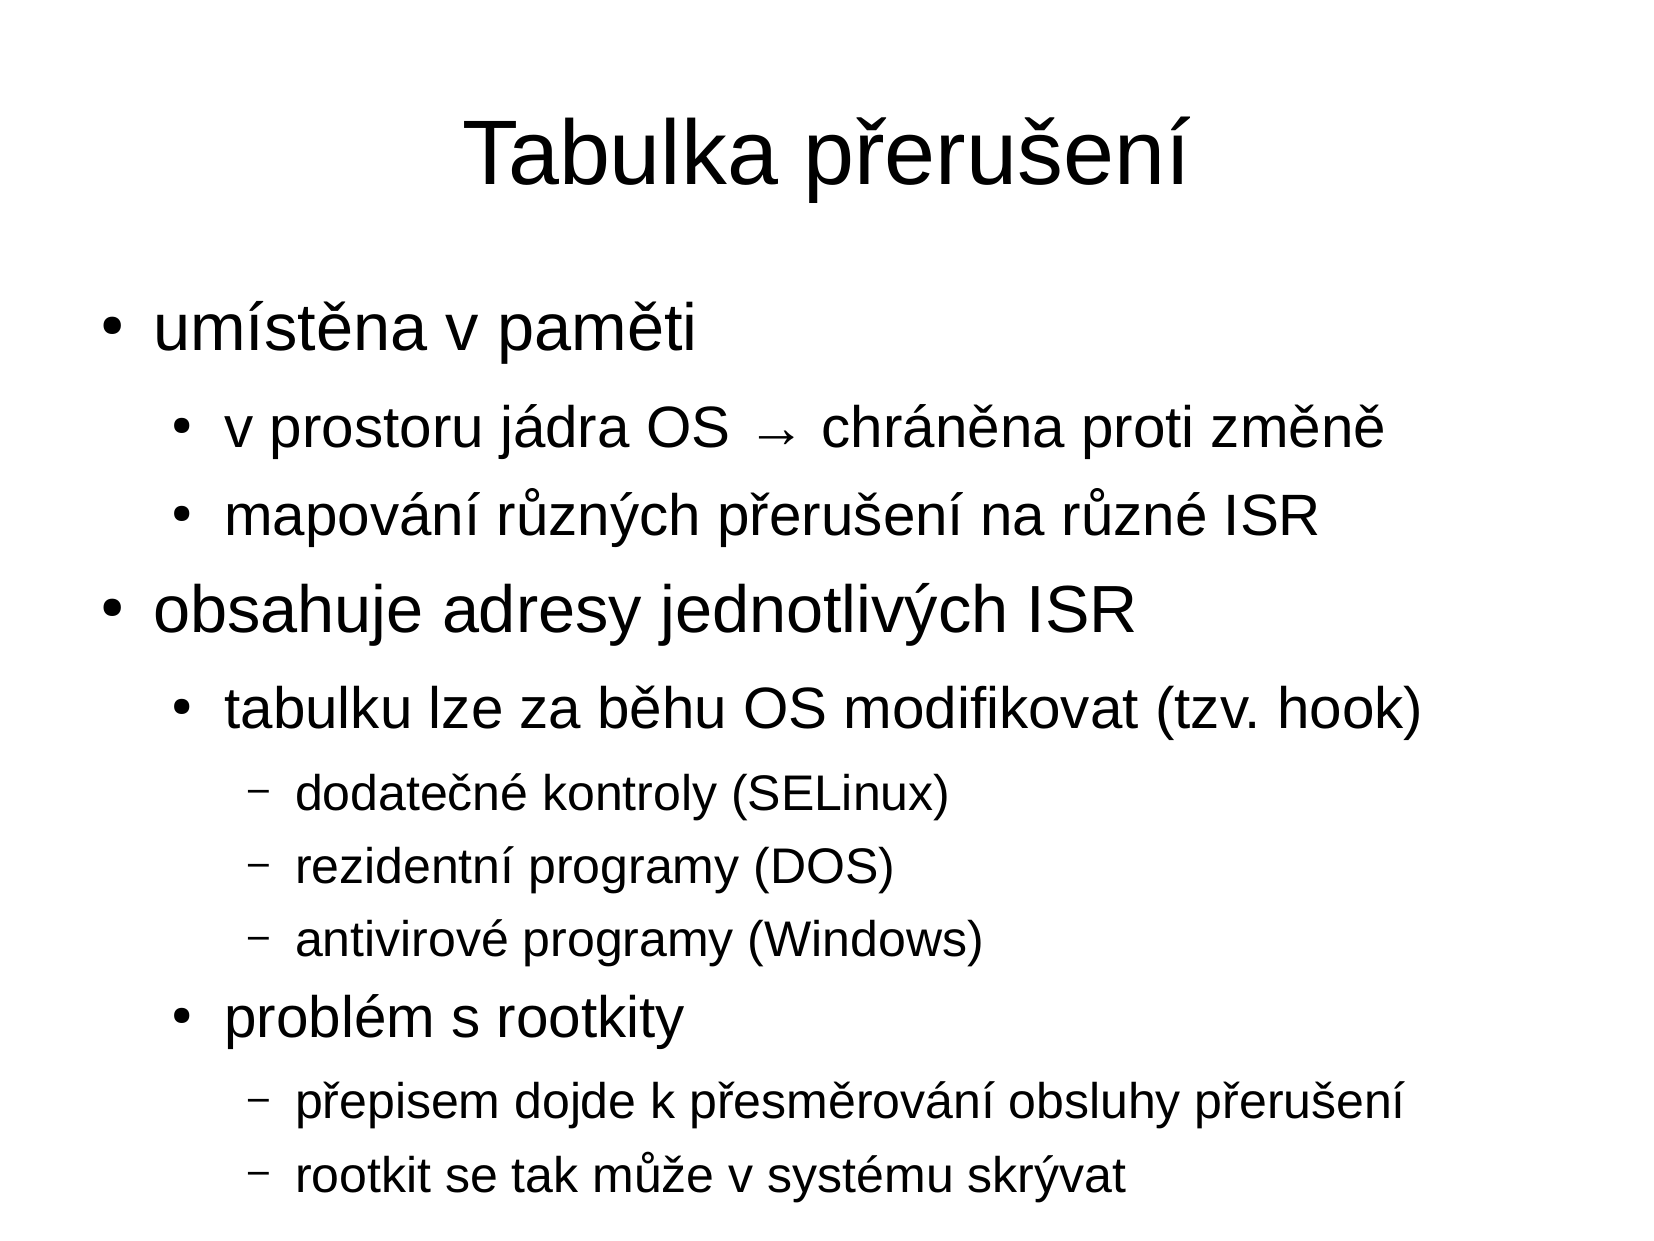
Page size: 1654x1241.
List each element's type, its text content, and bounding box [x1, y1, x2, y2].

list umístěna v paměti v prostoru jádra OS → chráněna proti změně mapování různých přerušení na různé ISR obsahuje adresy jednotlivých ISR tabulku lze za běhu OS modifikovat (tzv. hook) dodatečné kontroly (SELinux) rezidentní programy (DOS) antivirové programy (Windows) problém s rootkity přepisem dojde k přesměrování obsluhy přerušení rootkit se tak může v systému skrývat [82, 290, 1571, 1203]
title Tabulka přerušení [82, 56, 1571, 250]
